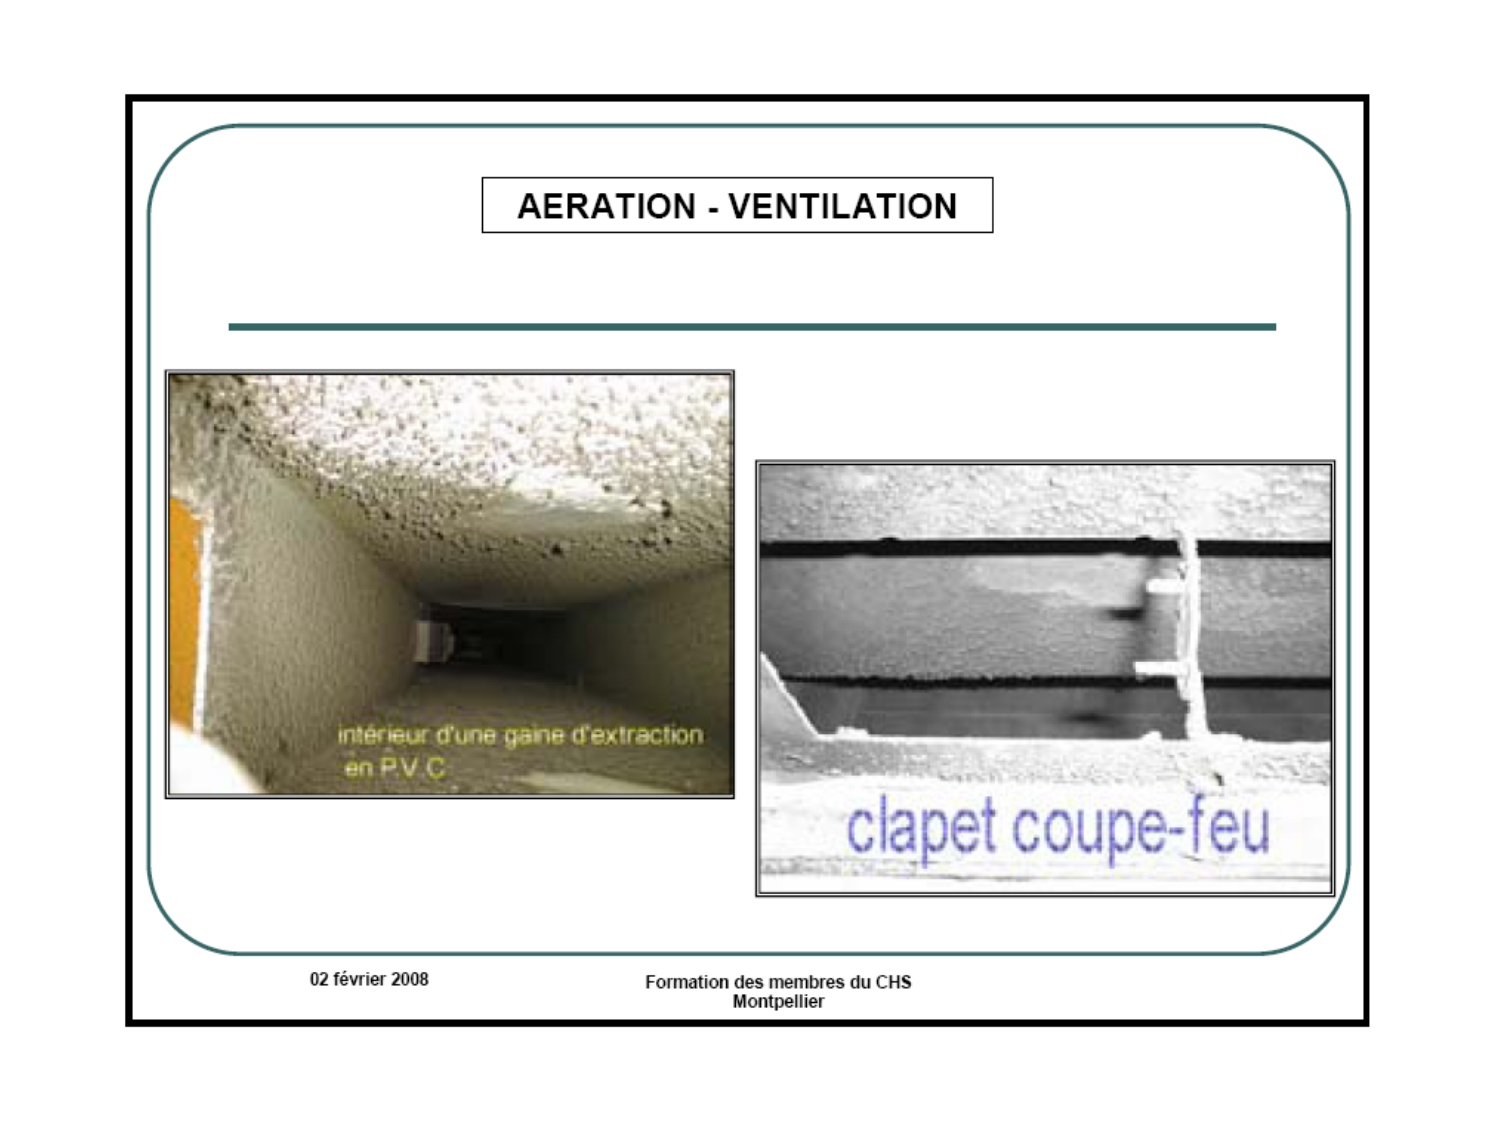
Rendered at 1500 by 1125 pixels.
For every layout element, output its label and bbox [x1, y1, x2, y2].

picture [121, 90, 1379, 1035]
